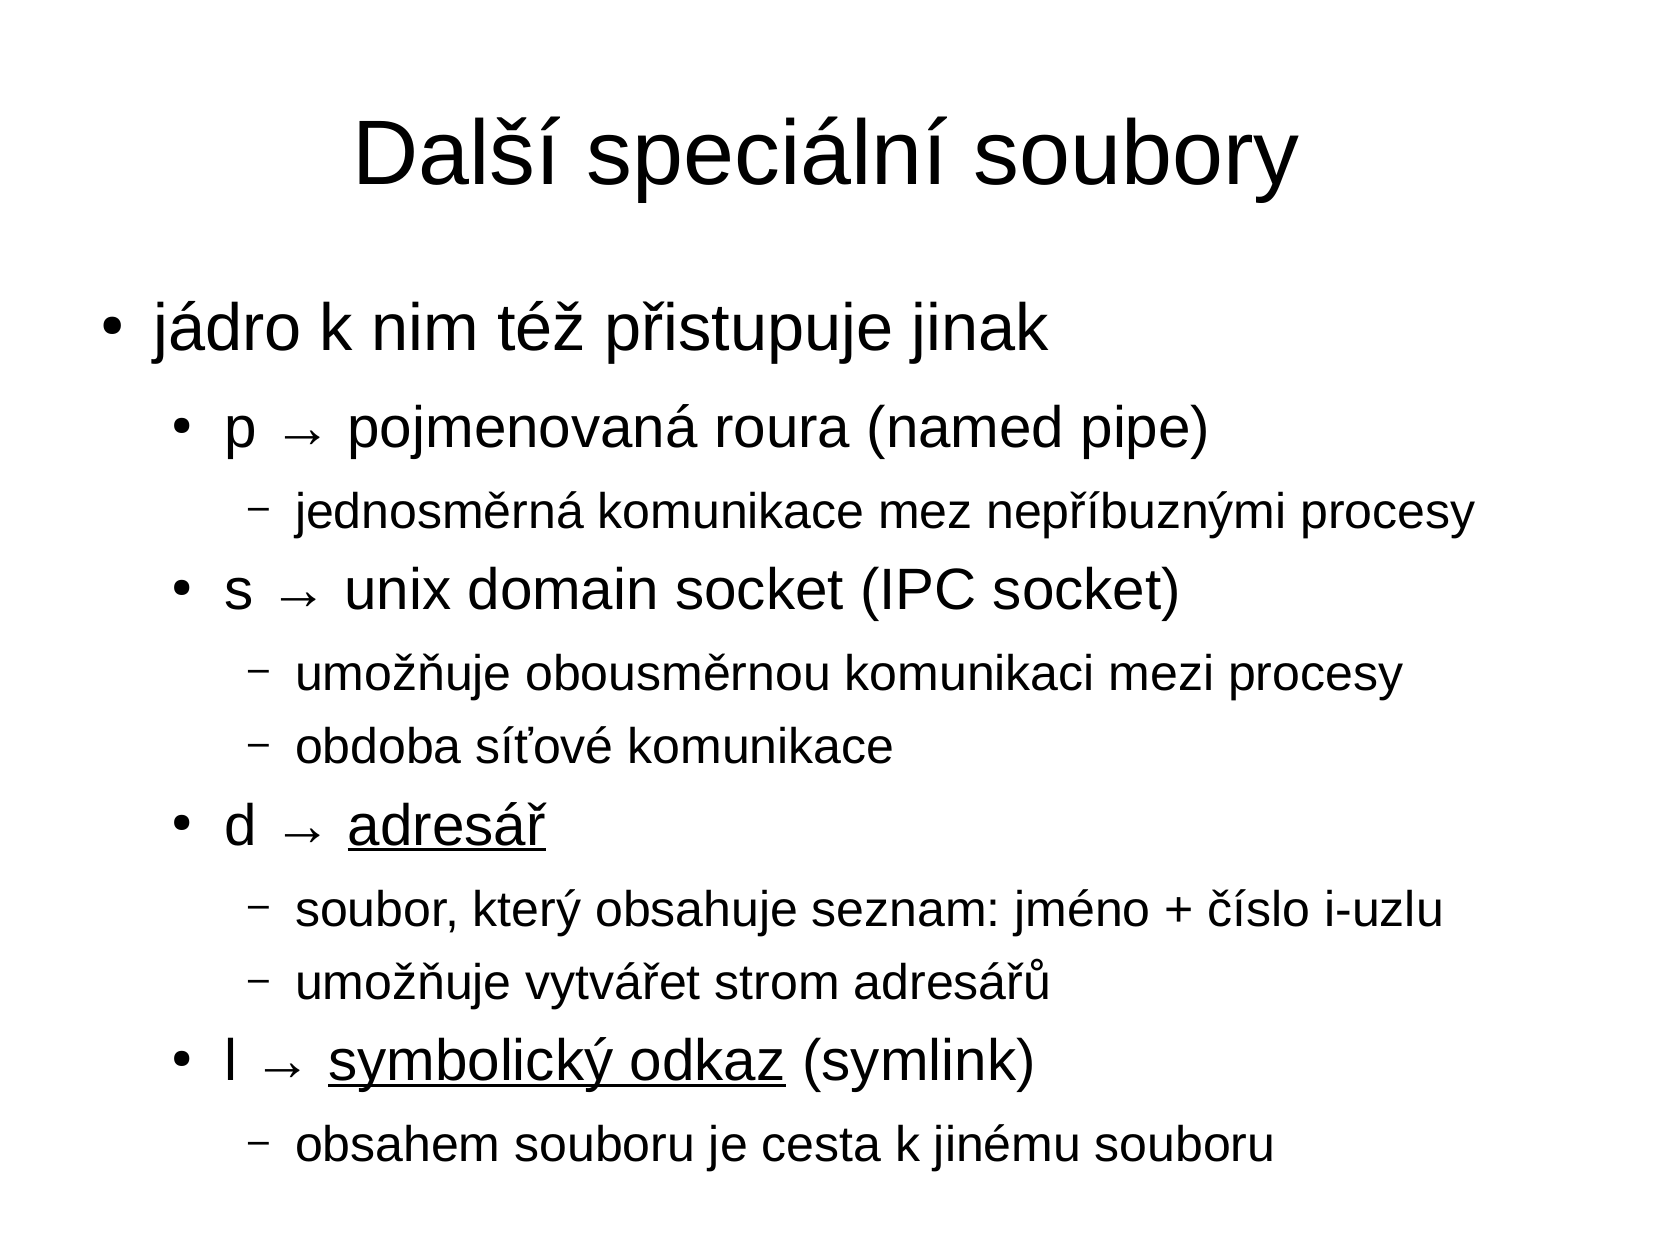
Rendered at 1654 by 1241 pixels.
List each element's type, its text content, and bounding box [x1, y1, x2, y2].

list jádro k nim též přistupuje jinak p → pojmenovaná roura (named pipe) jednosměrná komunikace mez nepříbuznými procesy s → unix domain socket (IPC socket) umožňuje obousměrnou komunikaci mezi procesy obdoba síťové komunikace d → adresář soubor, který obsahuje seznam: jméno + číslo i-uzlu umožňuje vytvářet strom adresářů l → symbolický odkaz (symlink) obsahem souboru je cesta k jinému souboru [82, 290, 1571, 1173]
title Další speciální soubory [82, 49, 1571, 257]
